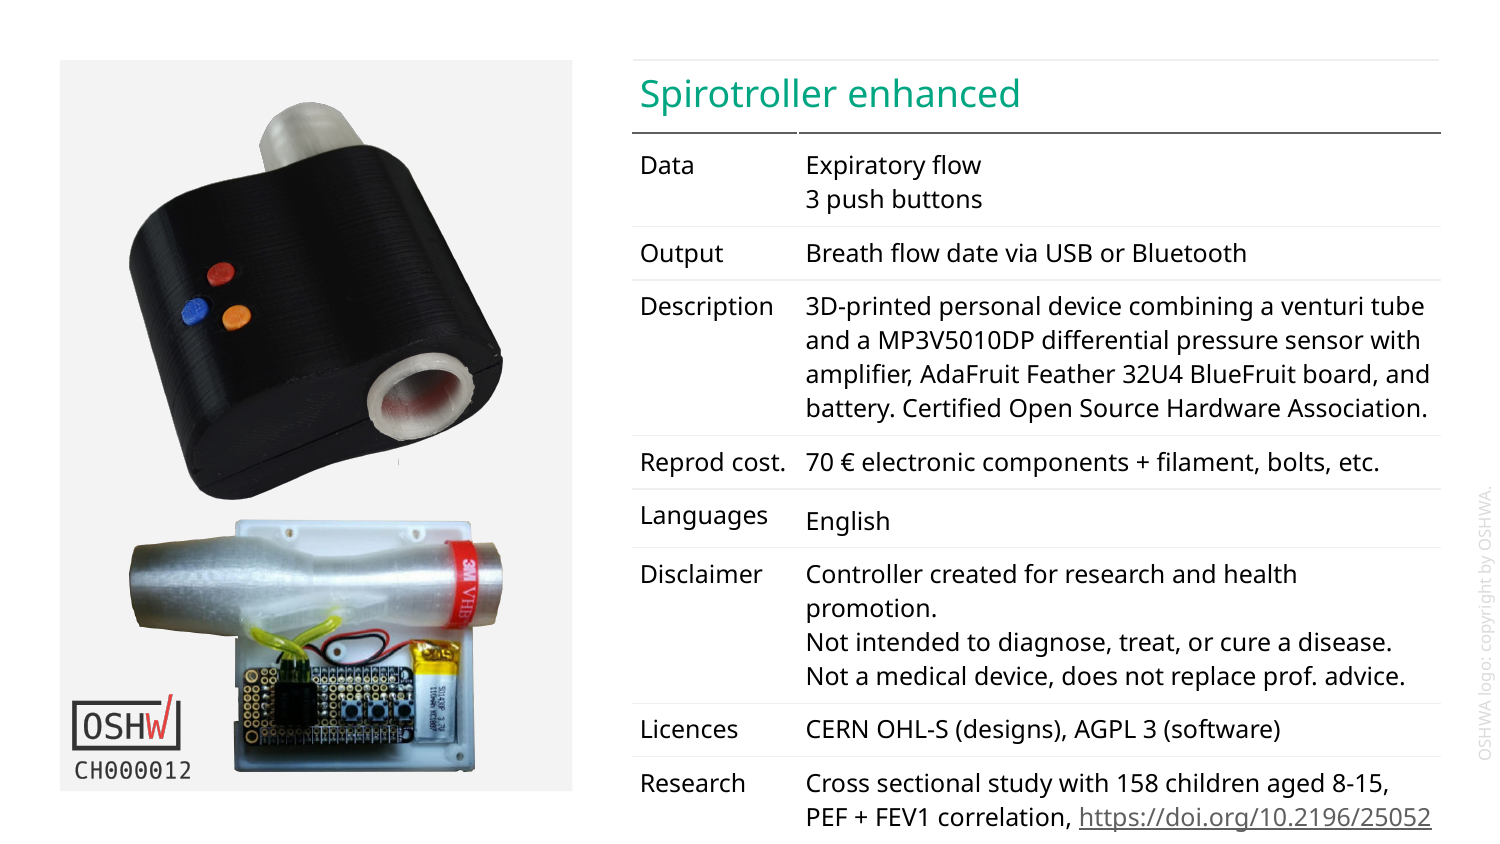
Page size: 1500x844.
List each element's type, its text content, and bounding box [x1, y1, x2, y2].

table_cell Reprod cost. [633, 436, 797, 488]
table_cell Controller created for research and health promotion. Not intended to diagnose, treat, or cure a disease. Not a medical device, does not replace prof. advice. [799, 548, 1439, 703]
table_cell 3D-printed personal device combining a venturi tube and a MP3V5010DP differential pressure sensor with amplifier, AdaFruit Feather 32U4 BlueFruit board, and battery. Certified Open Source Hardware Association. [799, 281, 1439, 435]
picture [72, 519, 503, 779]
table_cell Expiratory flow 3 push buttons [799, 134, 1439, 226]
table_cell Disclaimer [633, 548, 797, 703]
table_header Spirotroller enhanced [633, 61, 1439, 132]
picture [129, 76, 503, 500]
text_box [59, 60, 573, 792]
table_cell Output [633, 227, 797, 279]
table_cell CERN OHL-S (designs), AGPL 3 (software) [799, 704, 1439, 756]
table_cell English [799, 490, 1439, 547]
table_cell Data [633, 134, 797, 226]
table_cell Cross sectional study with 158 children aged 8-15, PEF + FEV1 correlation, https://doi.org/10.2196/25052 [799, 757, 1439, 844]
table_cell Languages [633, 490, 797, 547]
table_cell Description [633, 281, 797, 435]
table_cell Licences [633, 704, 797, 756]
text_box OSHWA logo: copyright by OSHWA. [1462, 67, 1500, 777]
table_cell Research [633, 757, 797, 844]
table_cell Breath flow date via USB or Bluetooth [799, 227, 1439, 279]
table_cell 70 € electronic components + filament, bolts, etc. [799, 436, 1439, 488]
